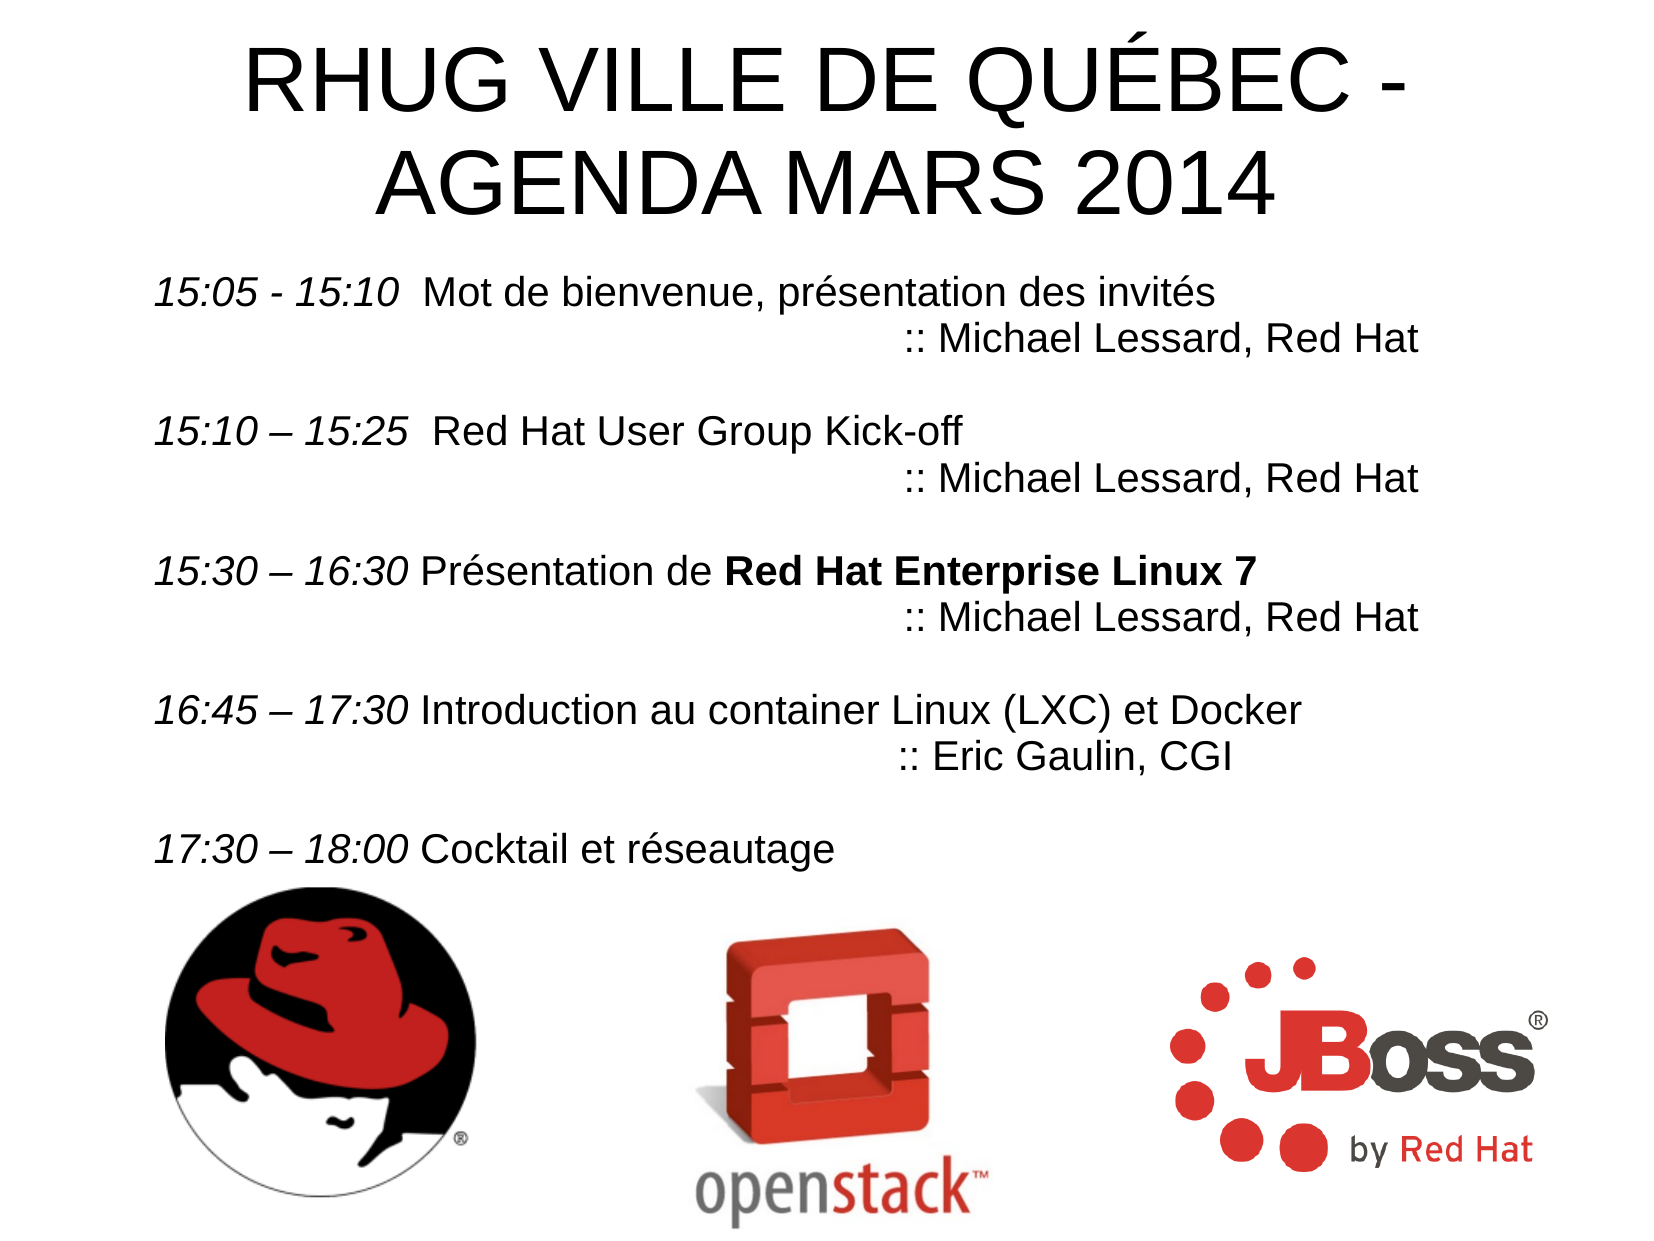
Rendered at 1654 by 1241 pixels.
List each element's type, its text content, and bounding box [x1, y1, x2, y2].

title RHUG VILLE DE QUÉBEC - AGENDA MARS 2014 [82, 28, 1571, 234]
picture [671, 901, 1006, 1241]
list 15:05 - 15:10 Mot de bienvenue, présentation des invités :: Michael Lessard, Red Hat 15:10 – 15:25 Red Hat User Group Kick-off :: Michael Lessard, Red Hat 15:30 – 16:30 Présentation de Red Hat Enterprise Linux 7 :: Michael Lessard, Red Hat 16:45 – 17:30 Introduction au container Linux (LXC) et Docker :: Eric Gaulin, CGI 17:30 – 18:00 Cocktail et réseautage [82, 268, 1620, 1062]
picture [1170, 1062, 1549, 1172]
picture [165, 886, 478, 1199]
